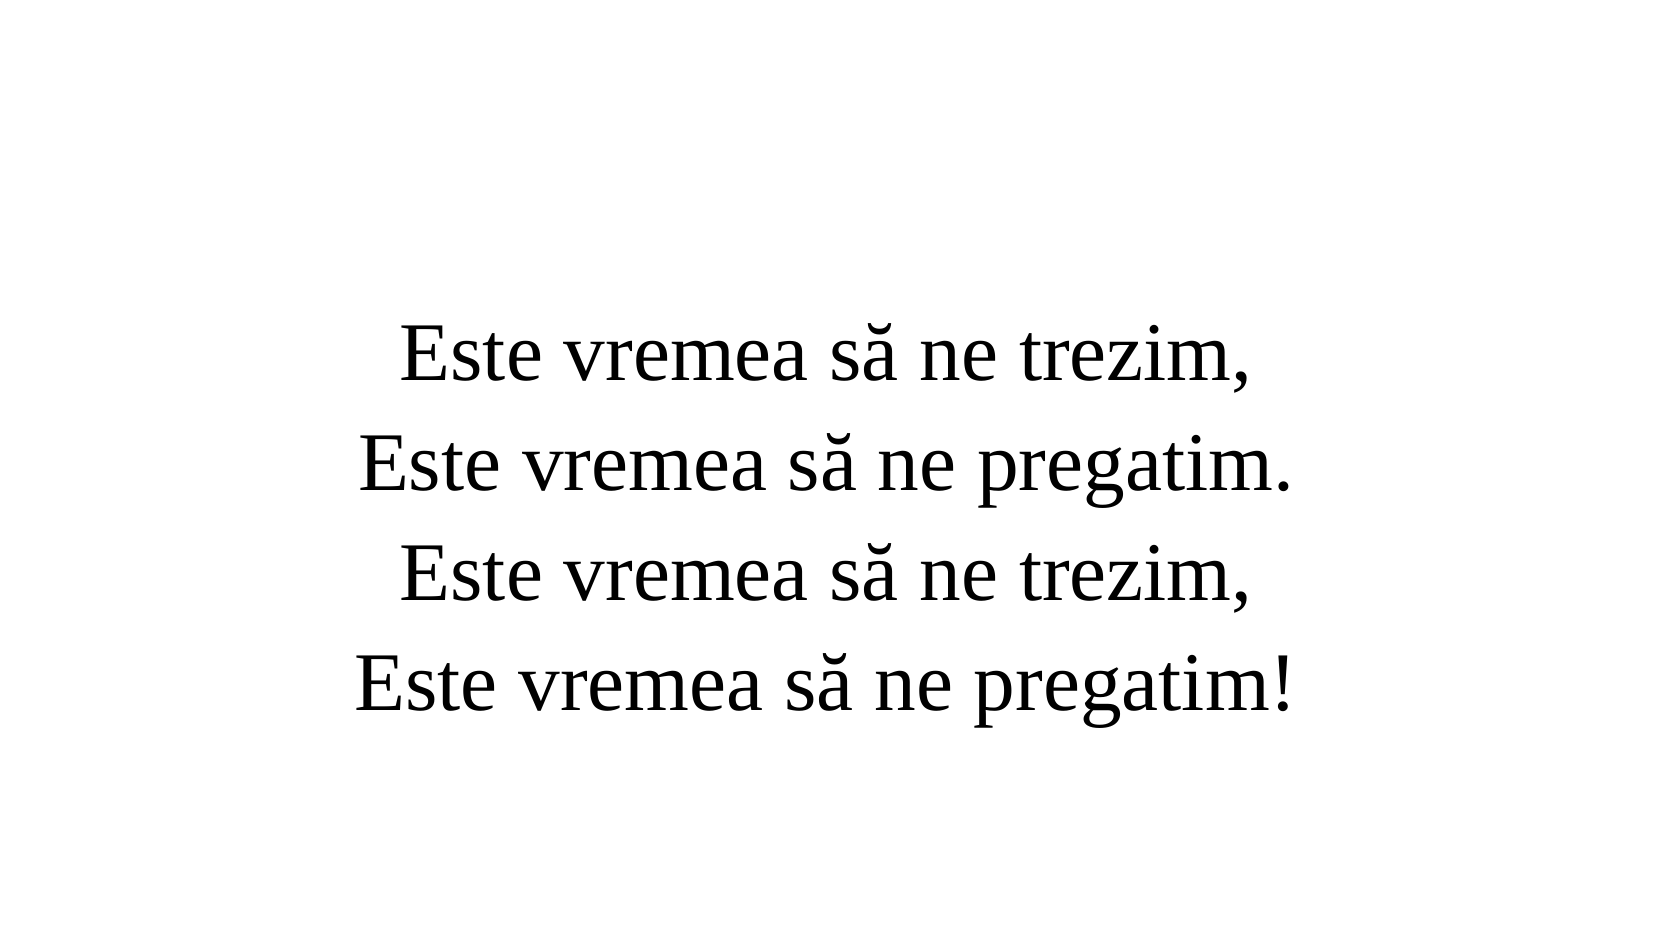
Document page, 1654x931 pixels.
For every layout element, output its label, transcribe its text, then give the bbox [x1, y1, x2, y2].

subtitle Este vremea să ne trezim, Este vremea să ne pregatim. Este vremea să ne trezim, Este vremea să ne pregatim! [0, 279, 1654, 641]
